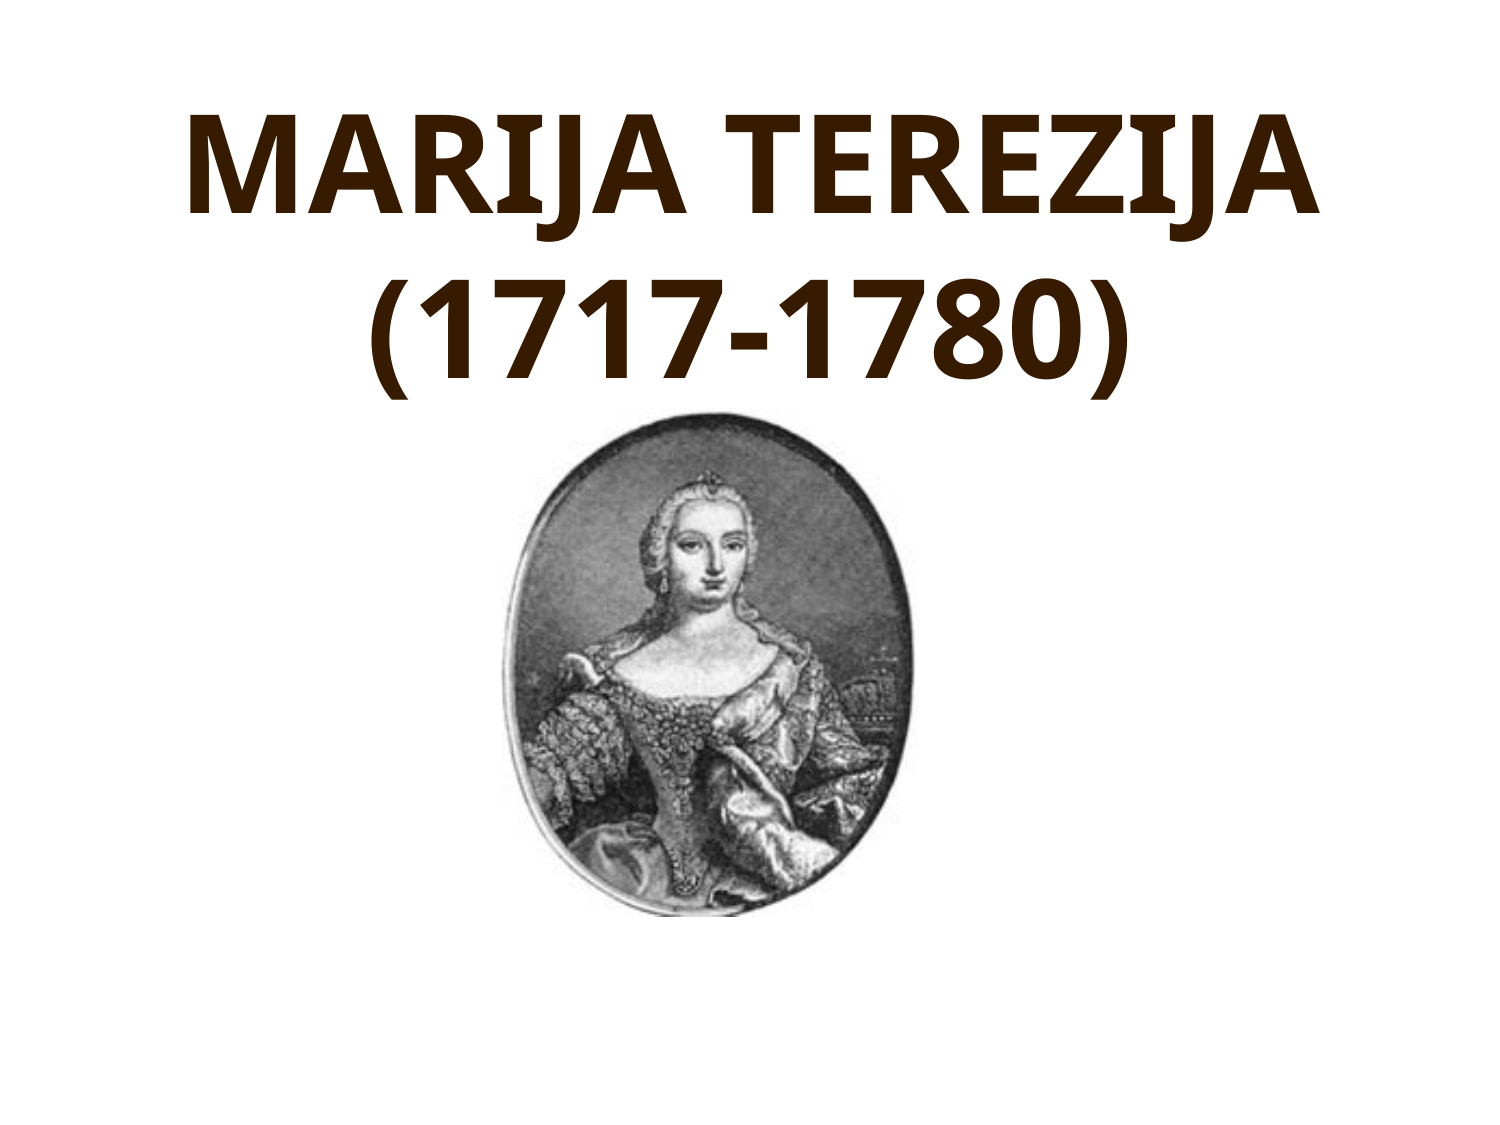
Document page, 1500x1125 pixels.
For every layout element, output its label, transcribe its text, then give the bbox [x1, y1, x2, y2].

title MARIJA TEREZIJA (1717-1780) [0, 42, 1500, 440]
picture [501, 440, 919, 917]
